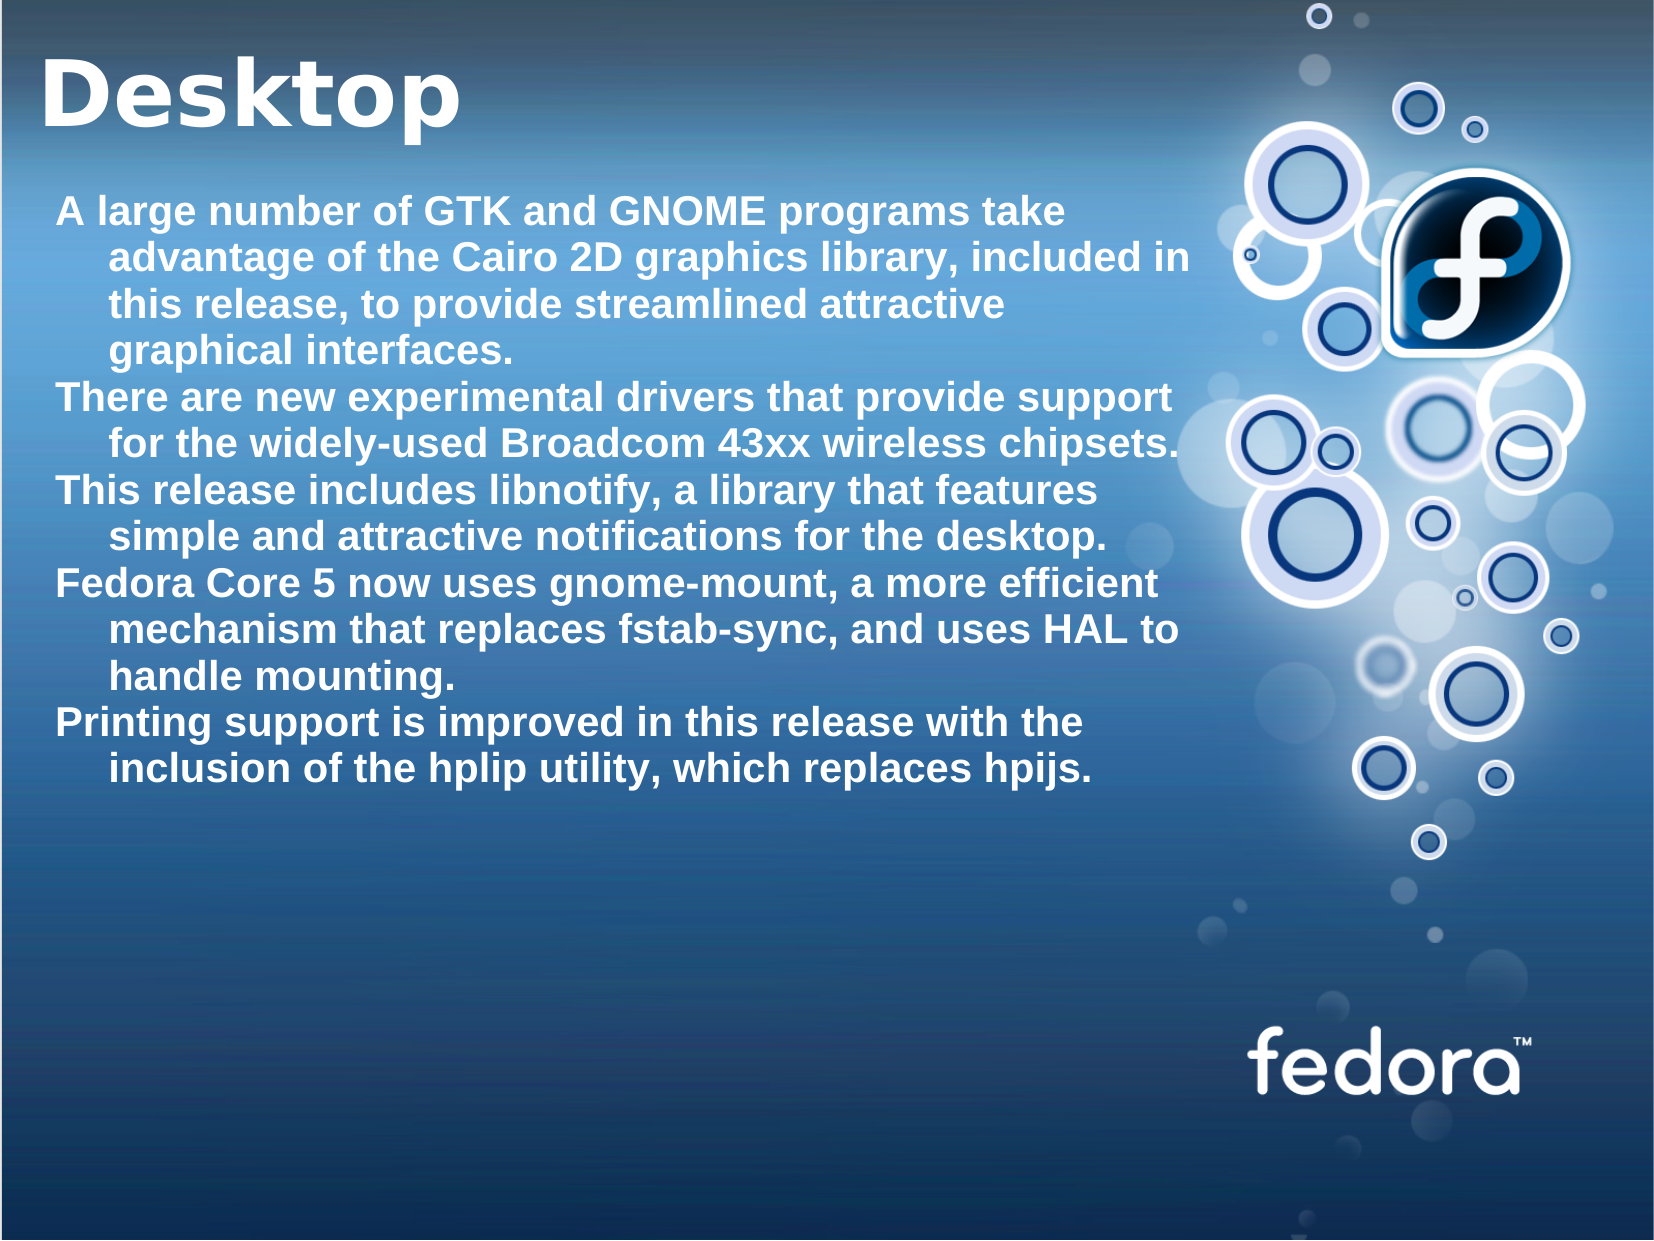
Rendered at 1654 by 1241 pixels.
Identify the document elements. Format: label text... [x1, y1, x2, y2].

picture [1, 0, 1654, 1240]
title Desktop [37, 37, 1526, 152]
list A large number of GTK and GNOME programs take advantage of the Cairo 2D graphics library, included in this release, to provide streamlined attractive graphical interfaces. There are new experimental drivers that provide support for the widely-used Broadcom 43xx wireless chipsets. This release includes libnotify, a library that features simple and attractive notifications for the desktop. Fedora Core 5 now uses gnome-mount, a more efficient mechanism that replaces fstab-sync, and uses HAL to handle mounting. Printing support is improved in this release with the inclusion of the hplip utility, which replaces hpijs. [37, 187, 1201, 1201]
